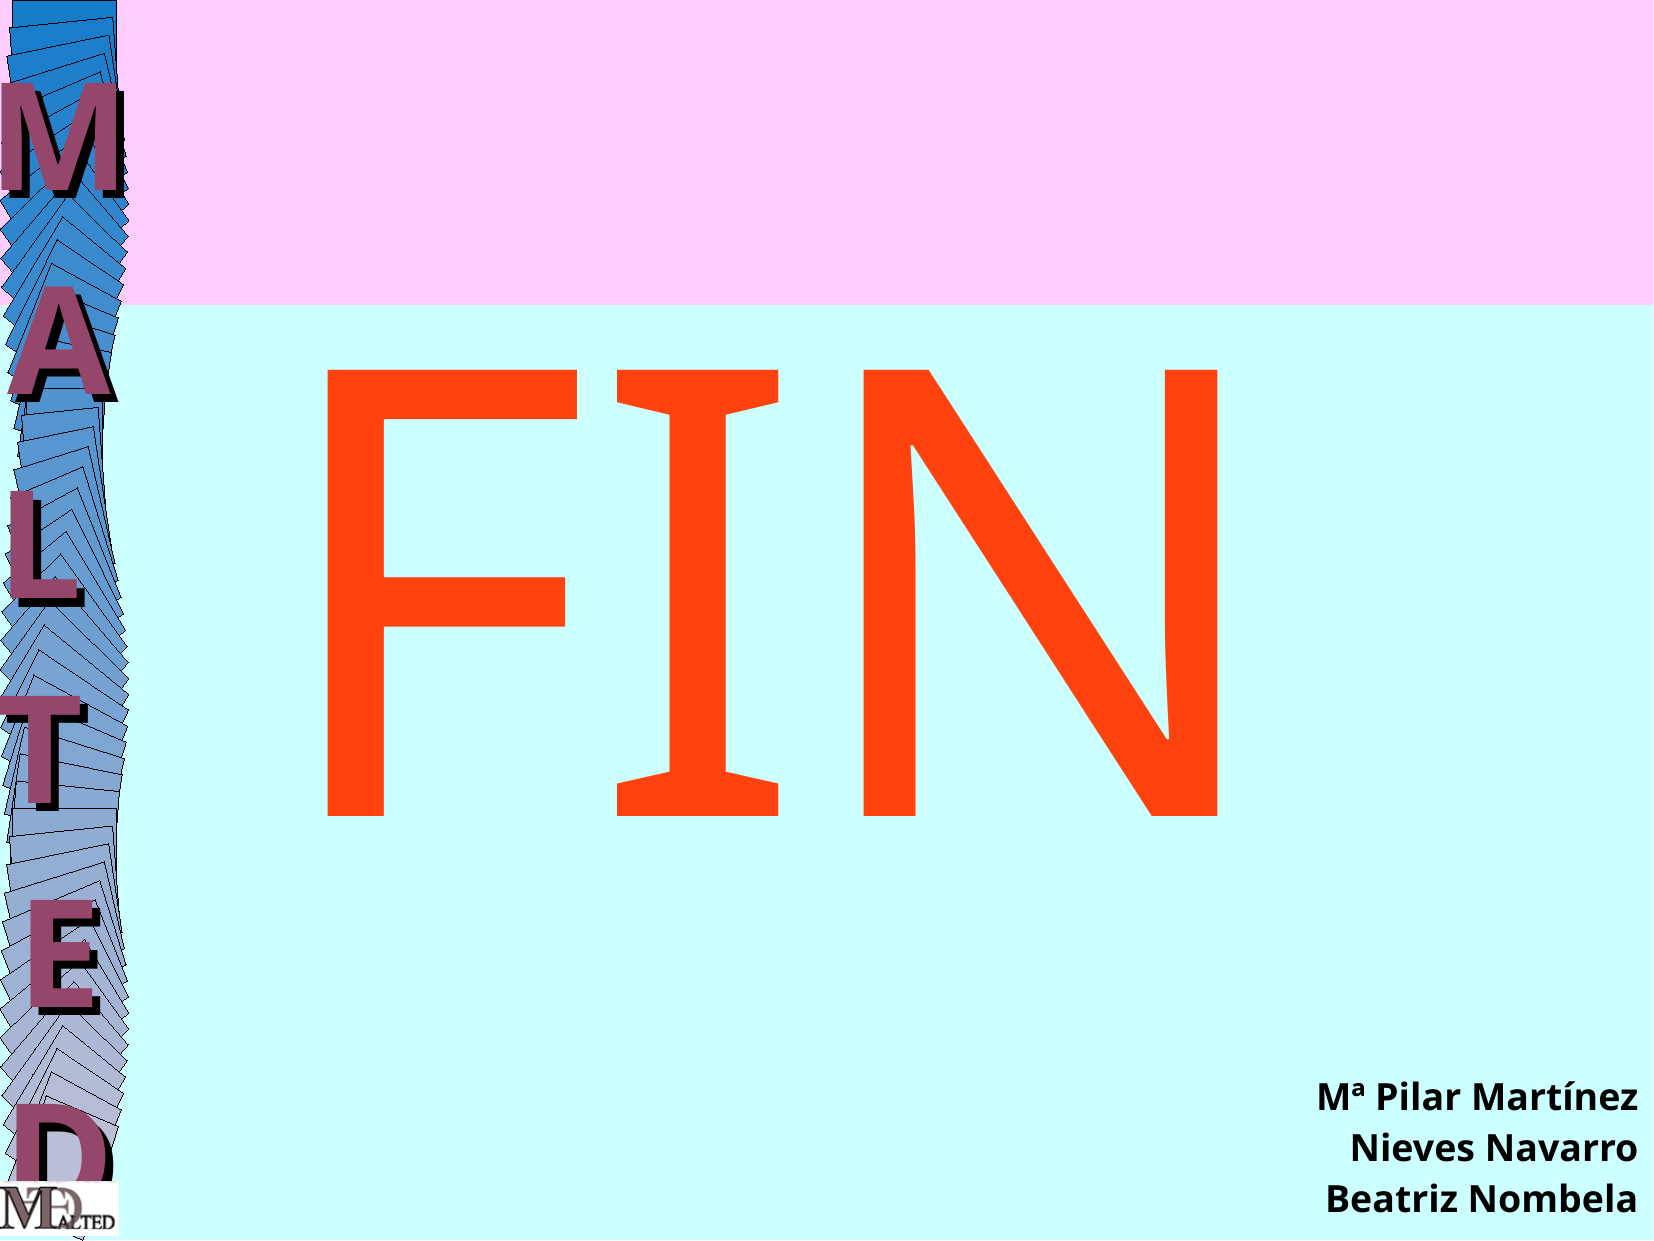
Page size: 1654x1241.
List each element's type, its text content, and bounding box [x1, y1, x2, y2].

picture [0, 1181, 119, 1236]
subtitle FIN [121, 29, 1534, 1119]
